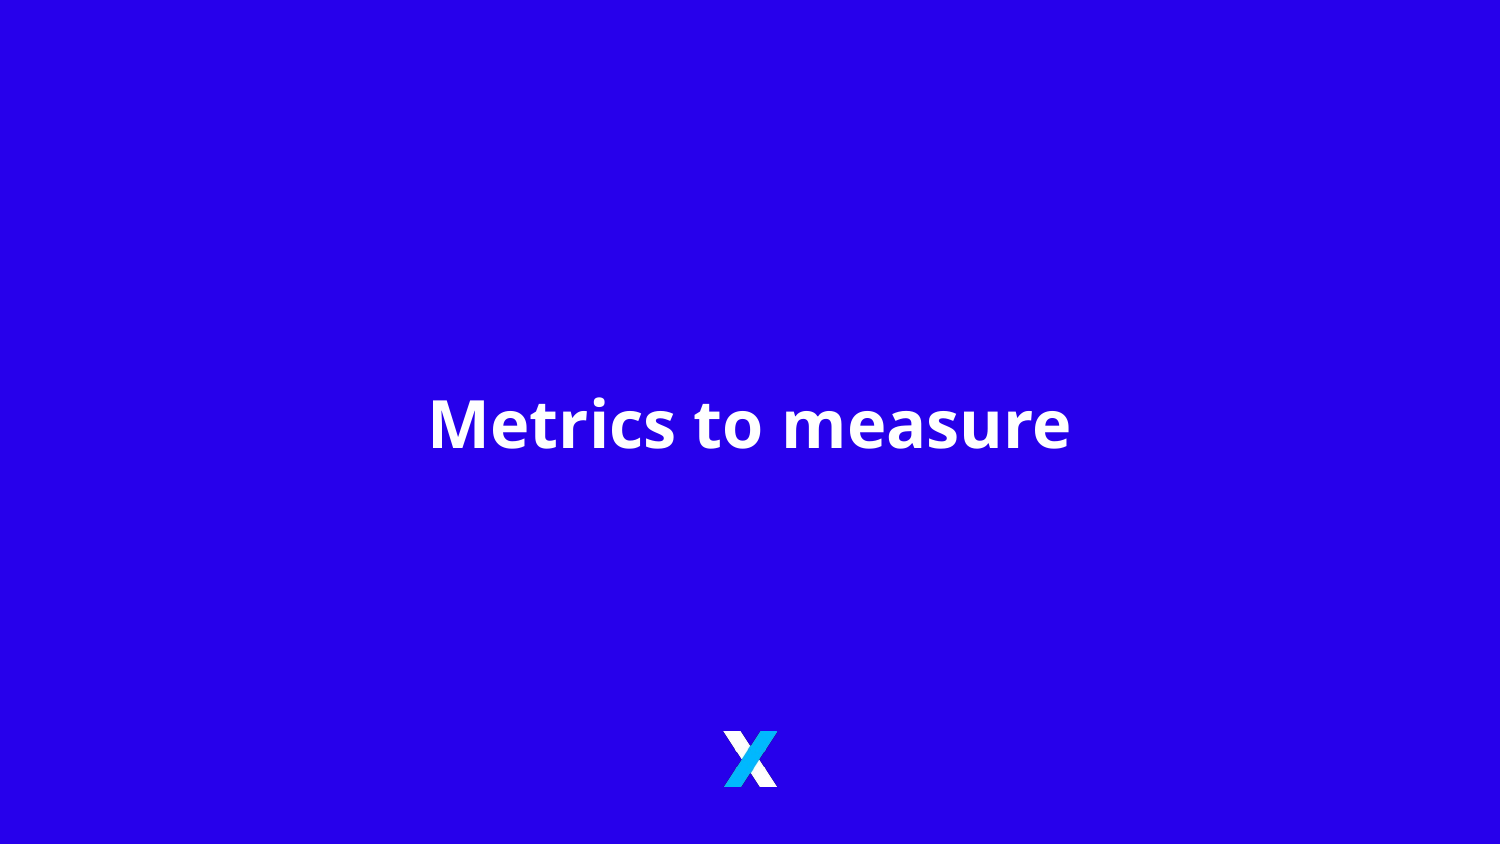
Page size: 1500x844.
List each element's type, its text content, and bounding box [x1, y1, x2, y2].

title Metrics to measure [138, 352, 1362, 491]
picture [722, 731, 759, 787]
picture [743, 733, 778, 787]
